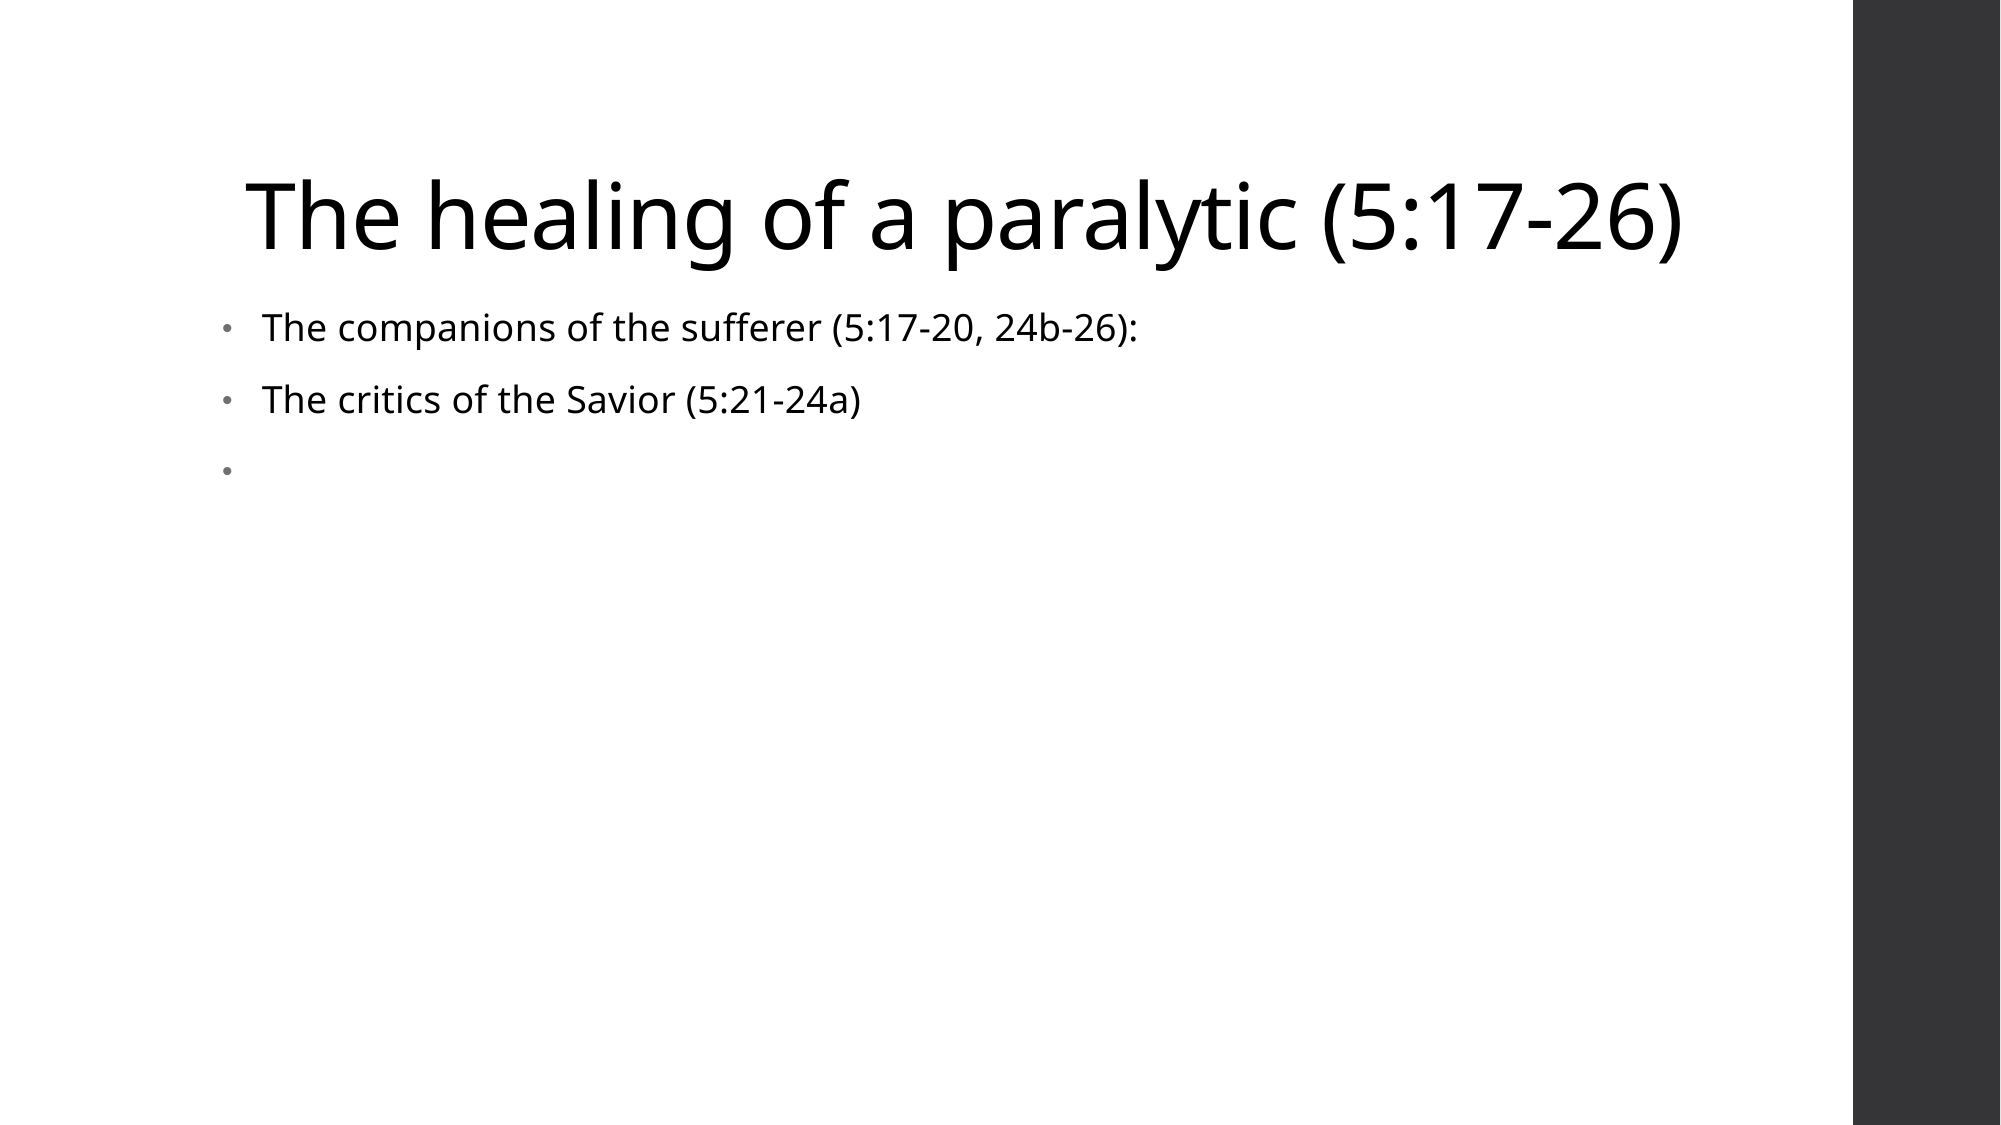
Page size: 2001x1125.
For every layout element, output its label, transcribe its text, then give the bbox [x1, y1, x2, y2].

title The healing of a paralytic (5:17-26) [206, 60, 1797, 278]
list The companions of the sufferer (5:17-20, 24b-26): The critics of the Savior (5:21-24a) [206, 299, 1617, 1014]
